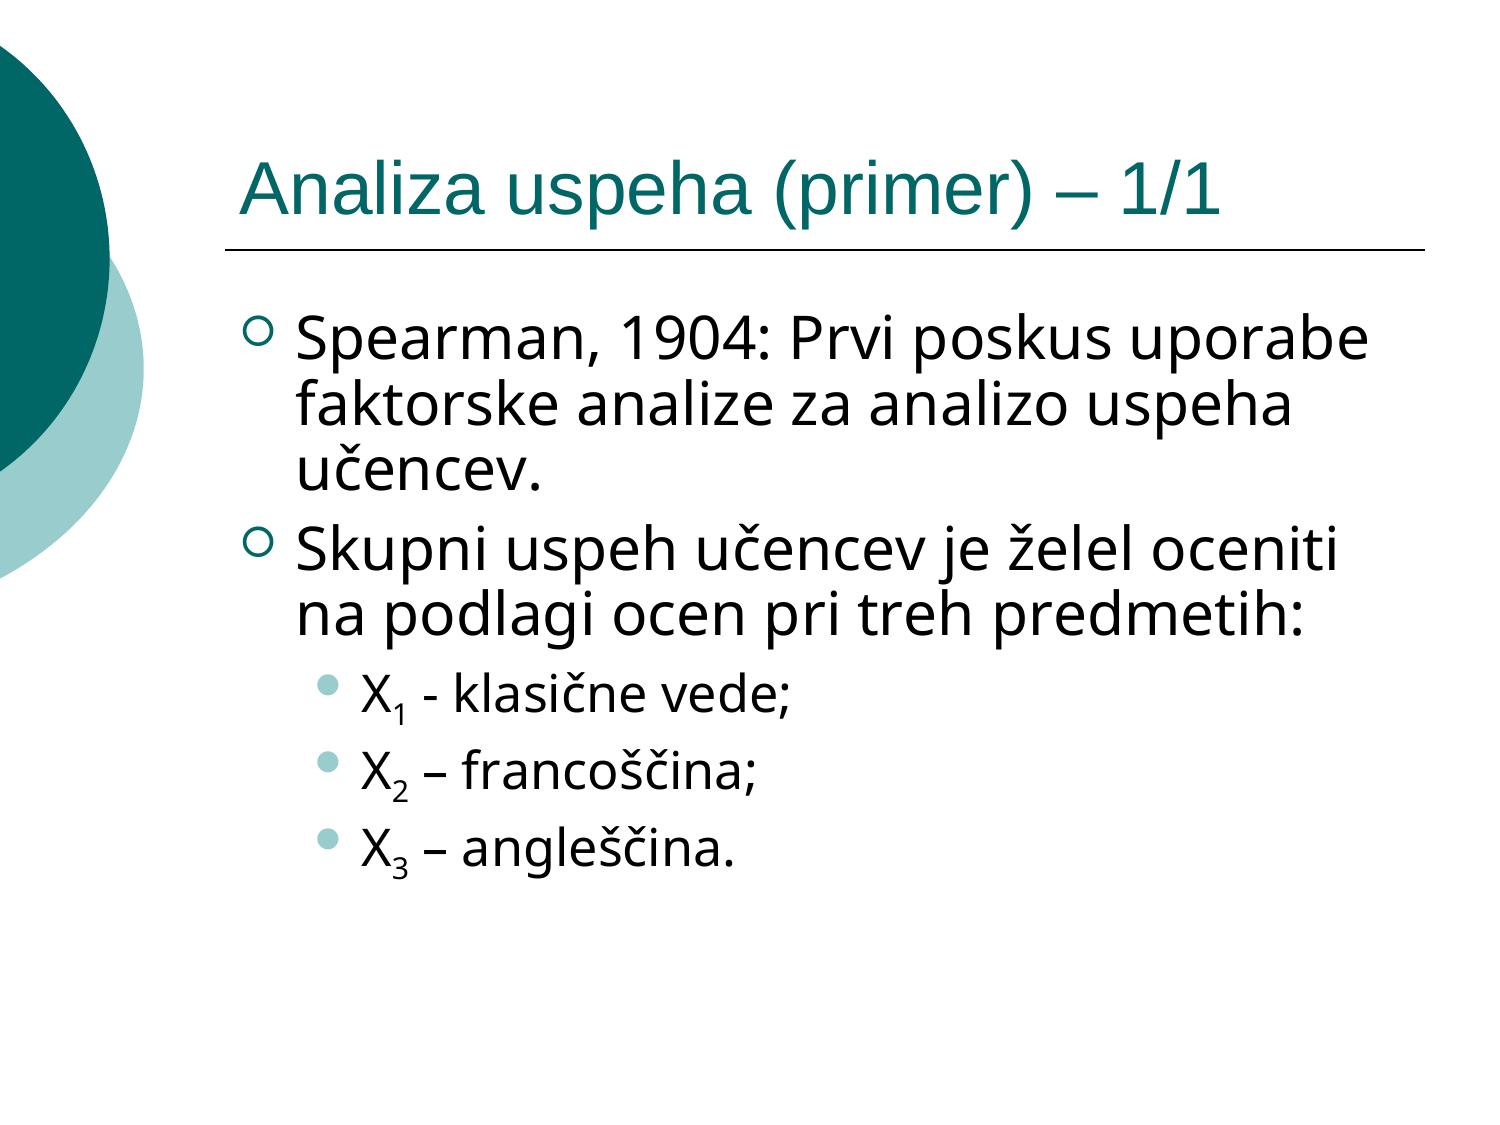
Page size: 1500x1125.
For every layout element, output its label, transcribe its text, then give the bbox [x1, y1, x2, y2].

list Spearman, 1904: Prvi poskus uporabe faktorske analize za analizo uspeha učencev. Skupni uspeh učencev je želel oceniti na podlagi ocen pri treh predmetih: X1 - klasične vede; X2 – francoščina; X3 – angleščina. [224, 299, 1425, 975]
title Analiza uspeha (primer) – 1/1 [224, 49, 1425, 237]
